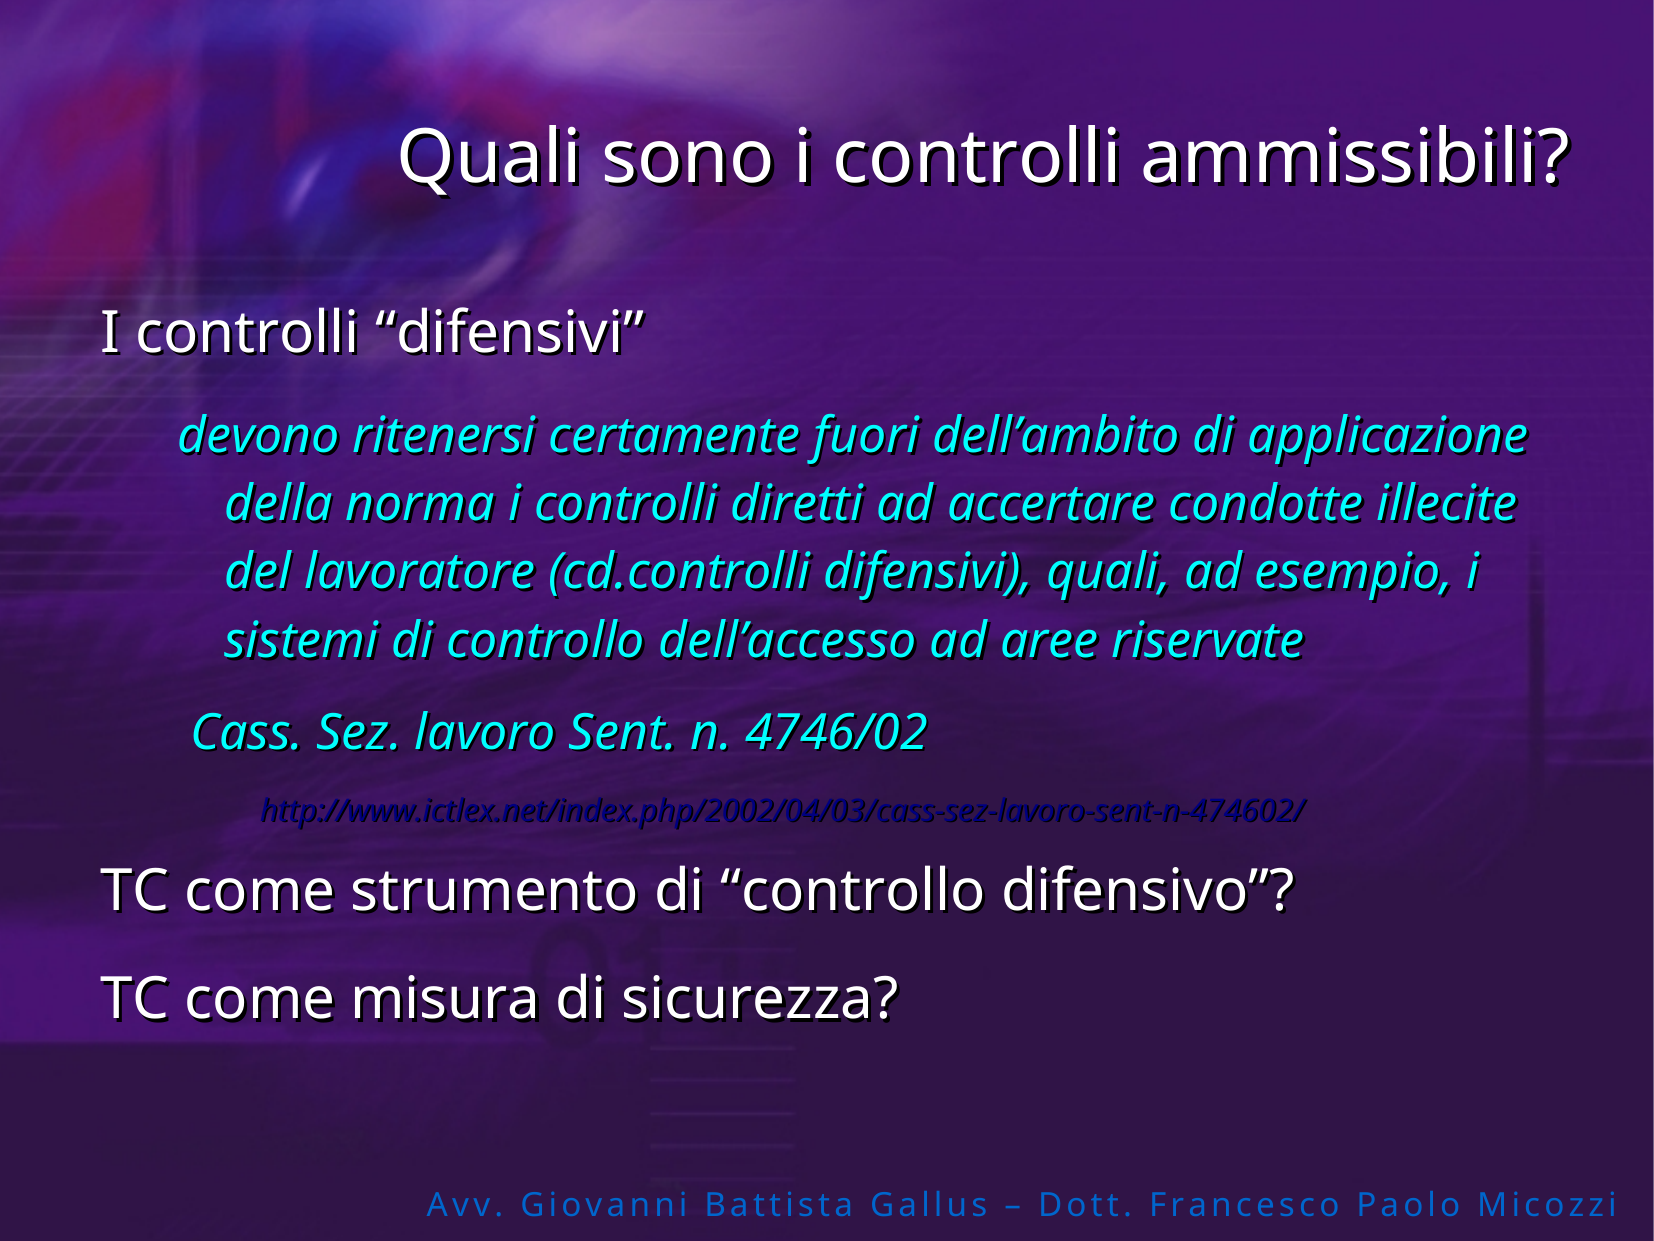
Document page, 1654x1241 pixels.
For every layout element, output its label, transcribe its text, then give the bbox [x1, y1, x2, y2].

list I controlli “difensivi” devono ritenersi certamente fuori dell’ambito di applicazione della norma i controlli diretti ad accertare condotte illecite del lavoratore (cd.controlli difensivi), quali, ad esempio, i sistemi di controllo dell’accesso ad aree riservate Cass. Sez. lavoro Sent. n. 4746/02 http://www.ictlex.net/index.php/2002/04/03/cass-sez-lavoro-sent-n-474602/ TC come strumento di “controllo difensivo”? TC come misura di sicurezza? [82, 290, 1571, 1109]
title Quali sono i controlli ammissibili? [82, 49, 1571, 257]
picture [0, 0, 1654, 1241]
